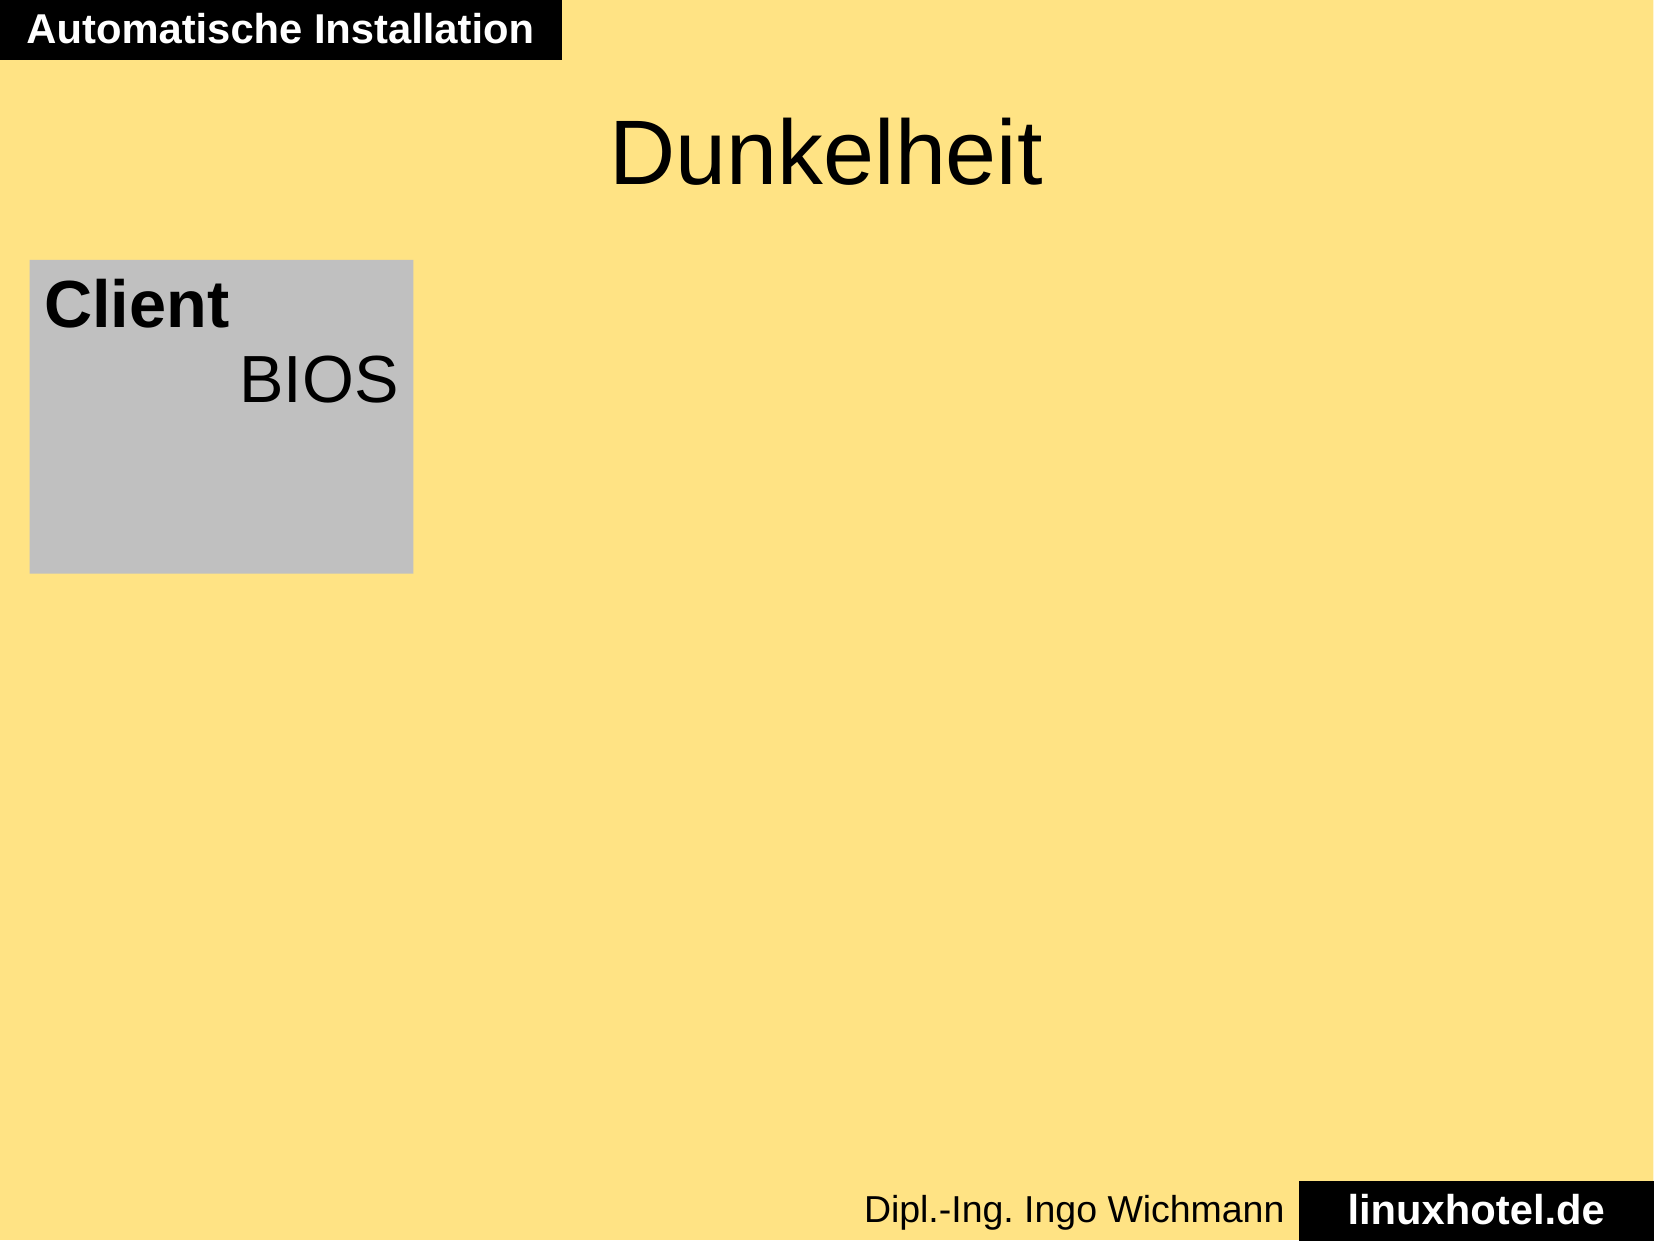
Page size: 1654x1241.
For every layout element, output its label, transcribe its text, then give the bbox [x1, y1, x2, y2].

text_box linuxhotel.de [1299, 1181, 1654, 1241]
text_box Client BIOS [29, 259, 414, 574]
title Dunkelheit [82, 49, 1571, 257]
text_box Automatische Installation [0, 0, 562, 60]
text_box Dipl.-Ing. Ingo Wichmann [849, 1181, 1300, 1238]
